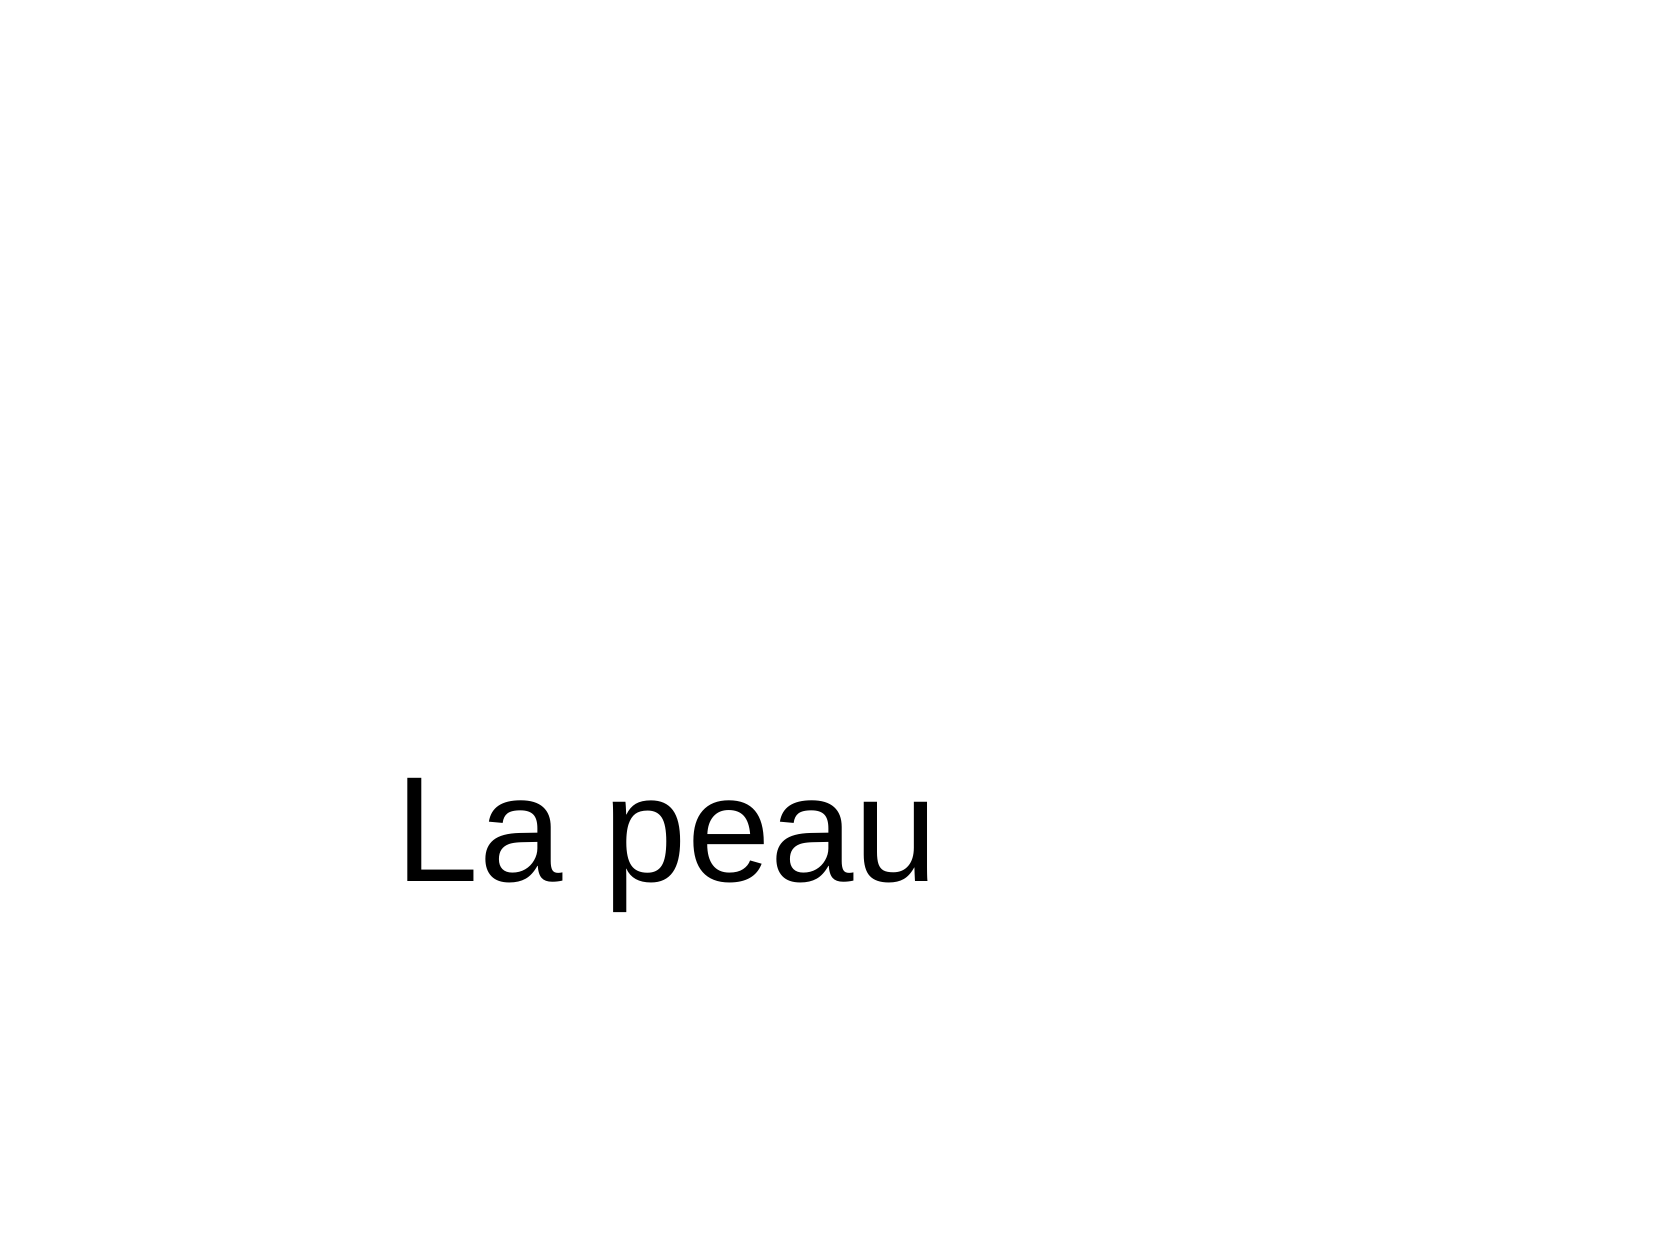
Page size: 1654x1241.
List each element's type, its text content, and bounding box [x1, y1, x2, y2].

text_box La peau [380, 738, 1477, 921]
